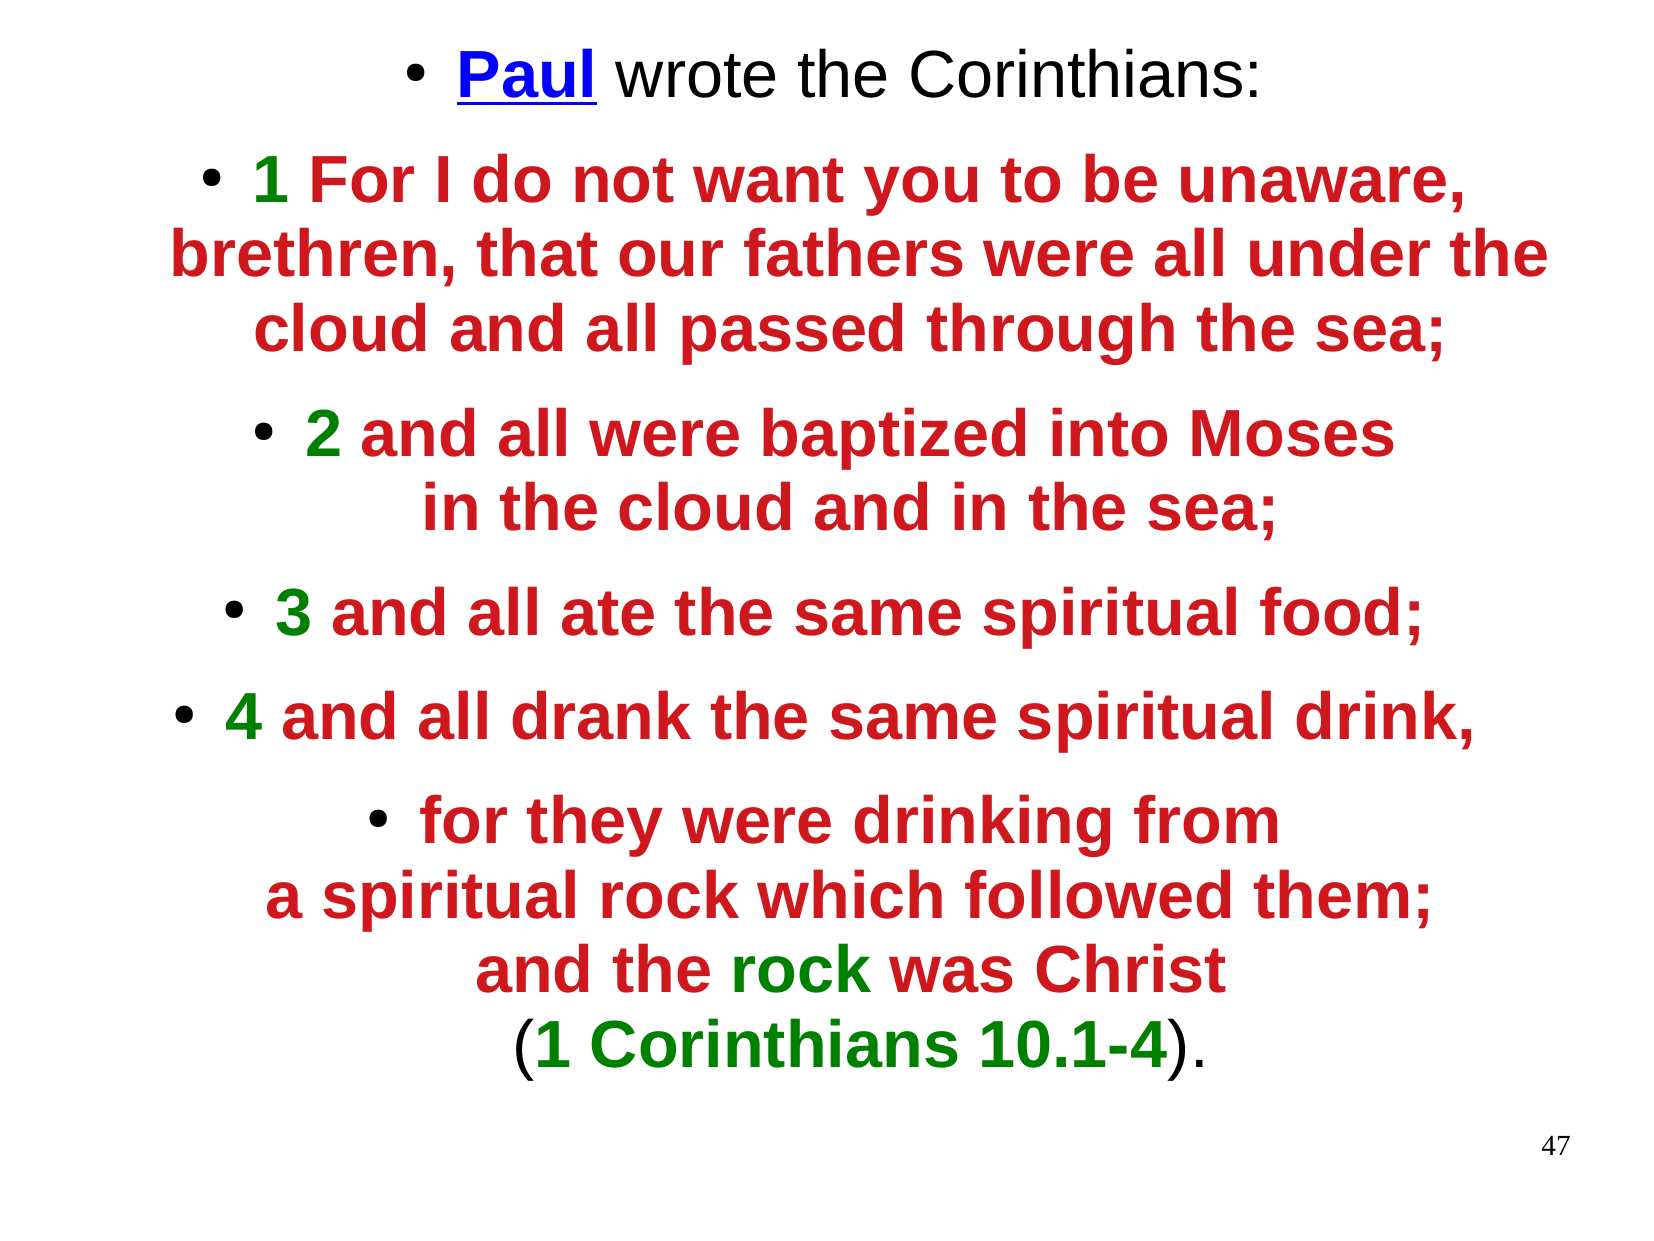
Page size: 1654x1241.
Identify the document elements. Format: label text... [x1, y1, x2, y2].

list Paul wrote the Corinthians: 1 For I do not want you to be unaware, brethren, that our fathers were all under the cloud and all passed through the sea; 2 and all were baptized into Moses in the cloud and in the sea; 3 and all ate the same spiritual food; 4 and all drank the same spiritual drink, for they were drinking from a spiritual rock which followed them; and the rock was Christ (1 Corinthians 10.1-4). [37, 37, 1613, 1238]
